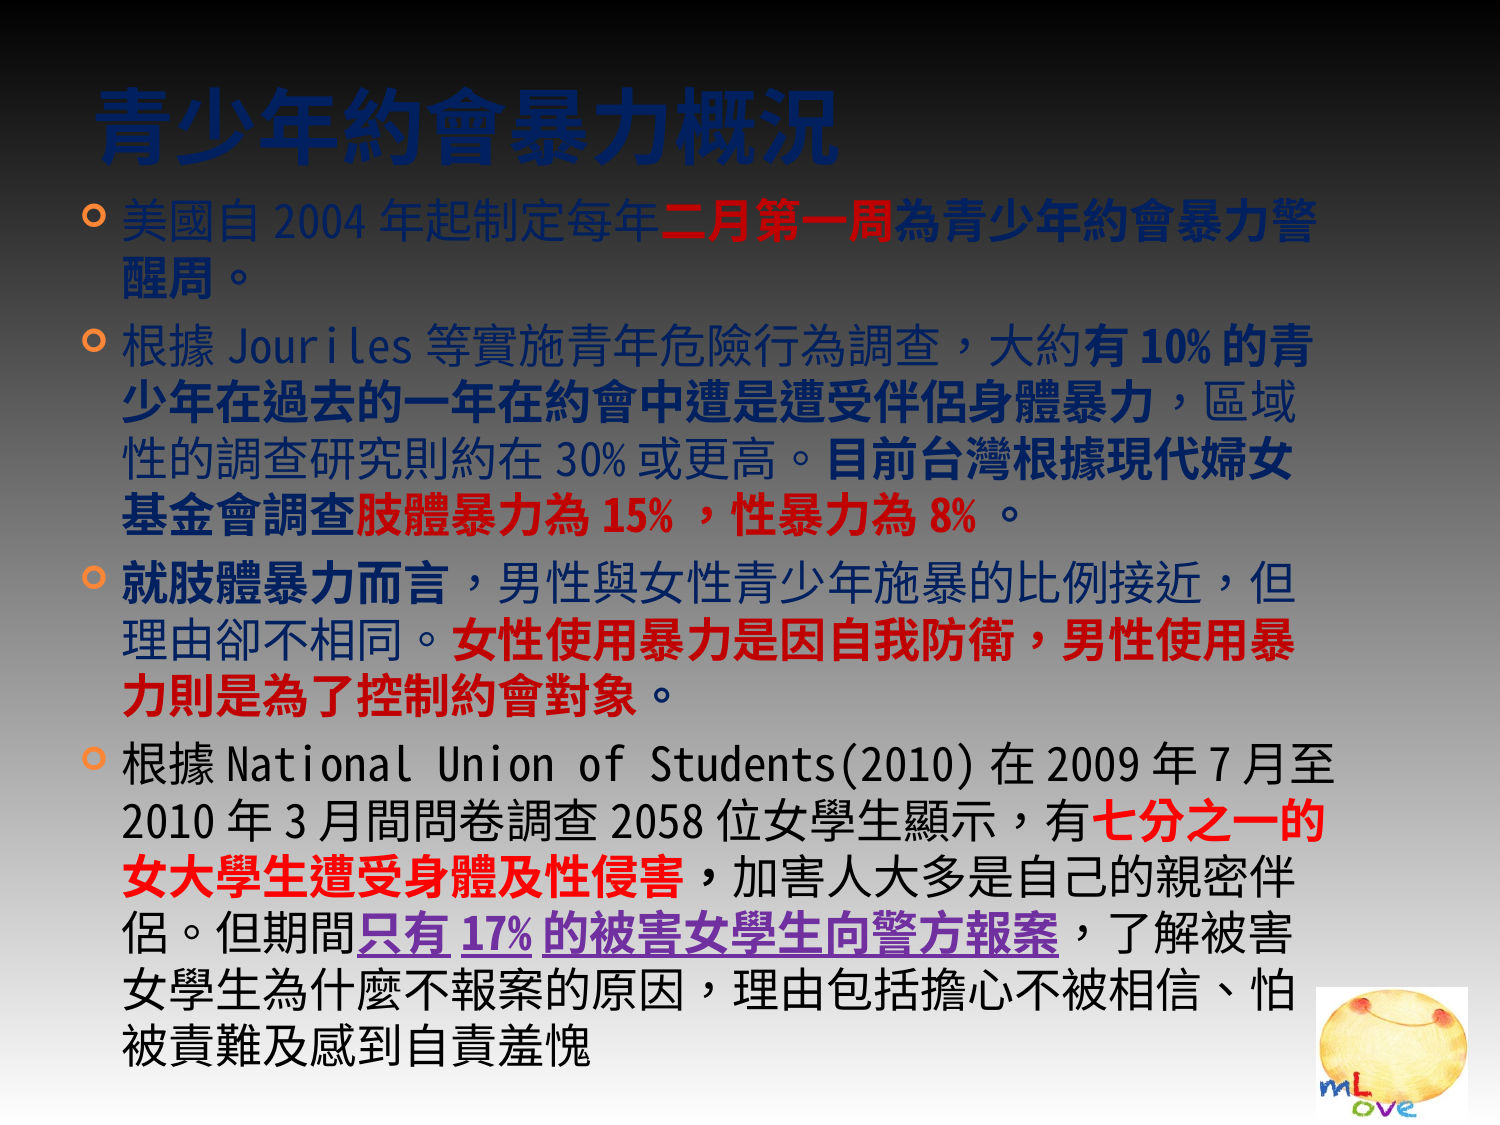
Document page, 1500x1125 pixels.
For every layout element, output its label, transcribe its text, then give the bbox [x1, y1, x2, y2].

title 青少年約會暴力概況 [76, 30, 1427, 183]
list 美國自2004年起制定每年二月第一周為青少年約會暴力警醒周。 根據Jouriles等實施青年危險行為調查，大約有10%的青少年在過去的一年在約會中遭是遭受伴侶身體暴力，區域性的調查研究則約在30%或更高。目前台灣根據現代婦女基金會調查肢體暴力為15%，性暴力為8%。 就肢體暴力而言，男性與女性青少年施暴的比例接近，但理由卻不相同。女性使用暴力是因自我防衛，男性使用暴力則是為了控制約會對象。 根據National Union of Students(2010)在2009年7月至2010年3月間問卷調查2058位女學生顯示，有七分之一的女大學生遭受身體及性侵害，加害人大多是自己的親密伴侶。但期間只有17%的被害女學生向警方報案，了解被害女學生為什麼不報案的原因，理由包括擔心不被相信、怕被責難及感到自責羞愧 [64, 184, 1353, 1083]
picture [1316, 987, 1468, 1121]
